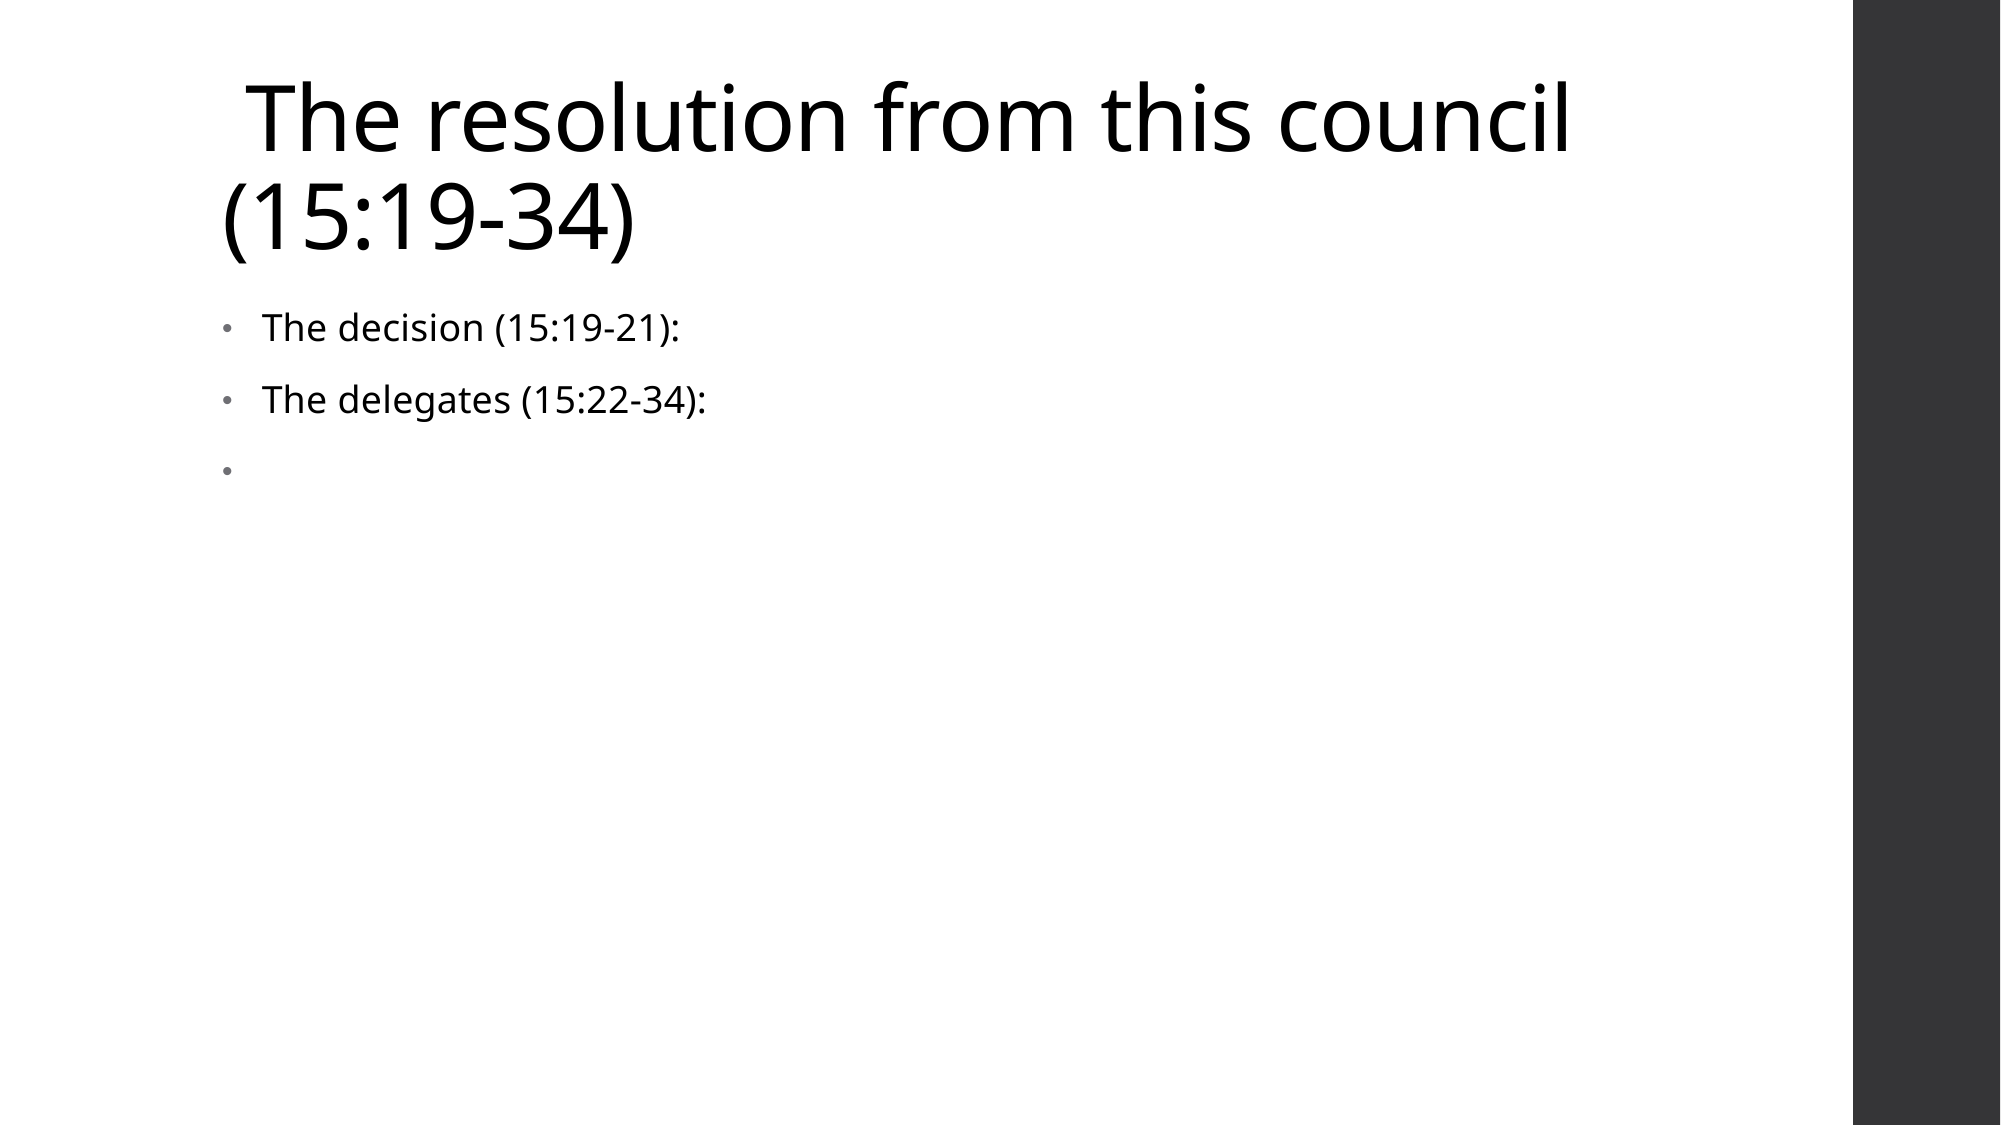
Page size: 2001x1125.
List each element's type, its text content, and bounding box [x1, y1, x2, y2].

title The resolution from this council (15:19-34) [206, 60, 1797, 278]
list The decision (15:19-21): The delegates (15:22-34): [206, 299, 1617, 1014]
